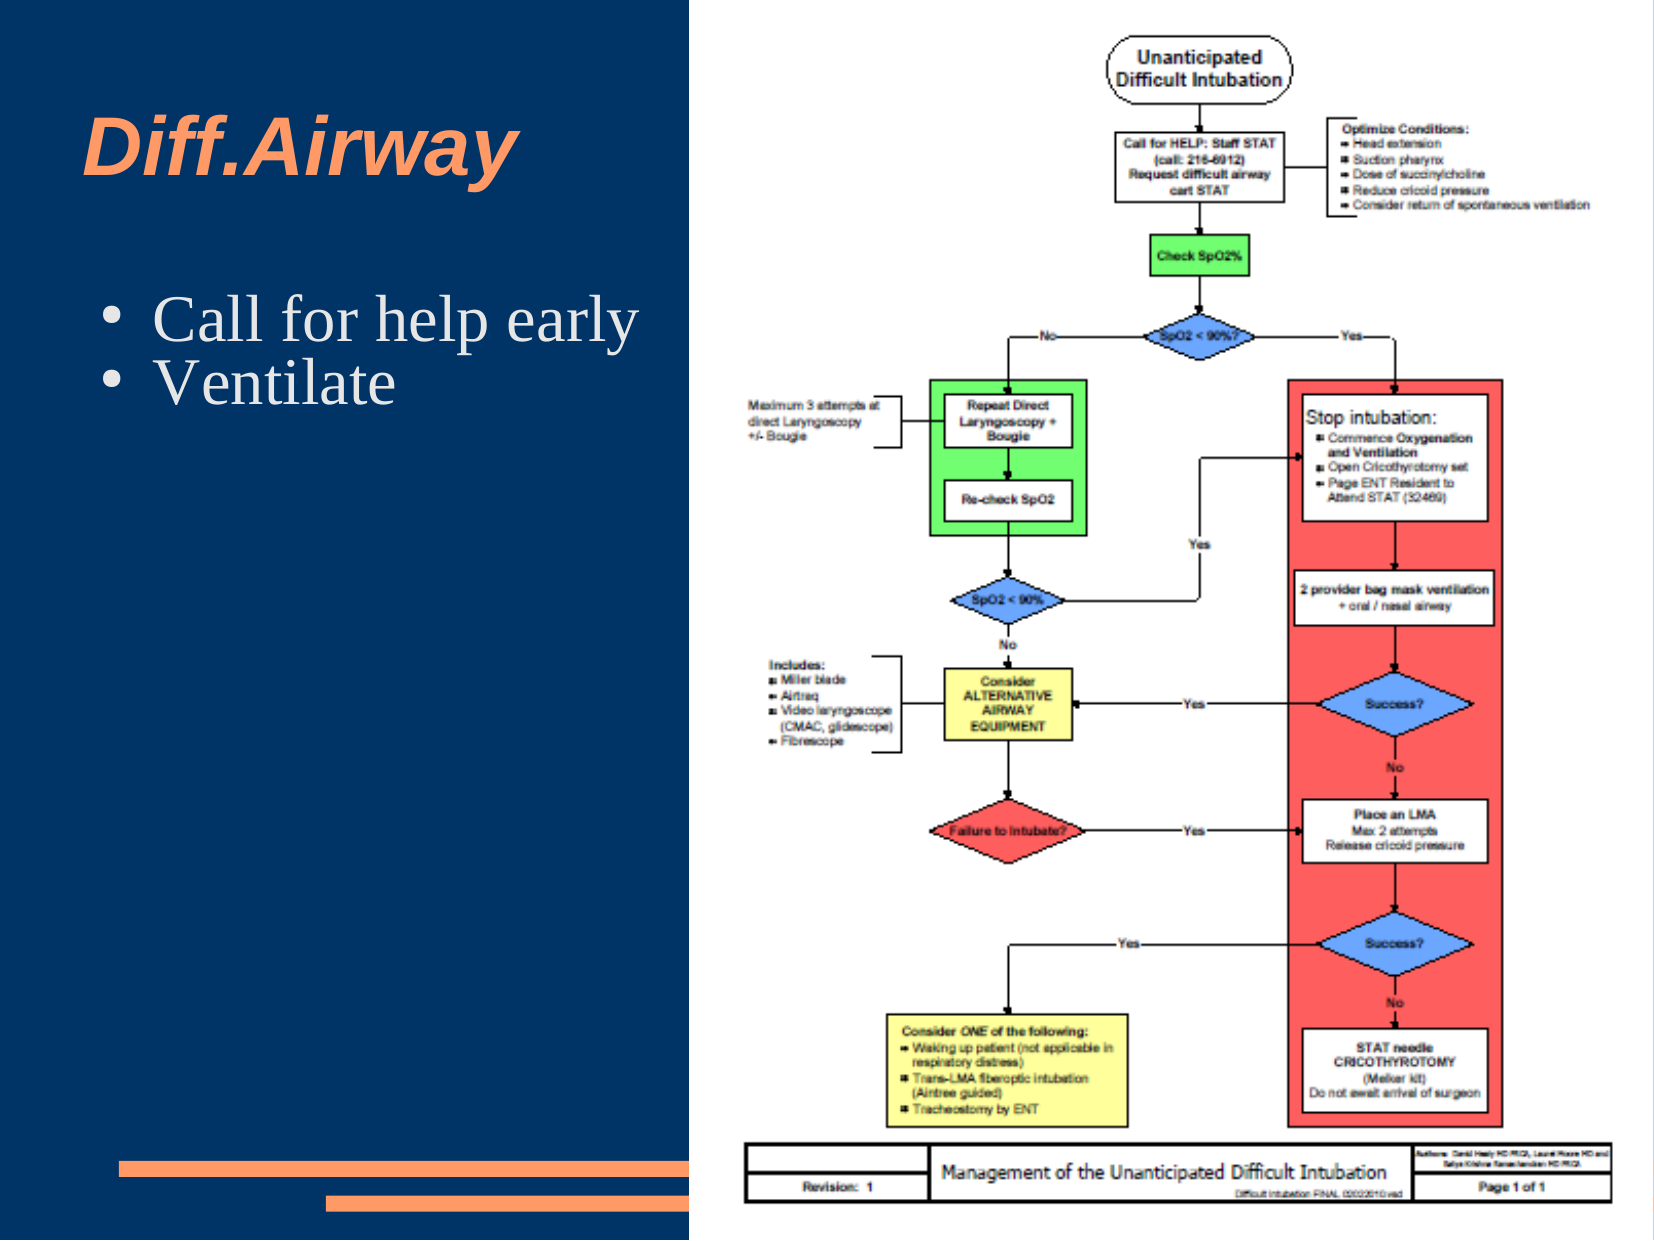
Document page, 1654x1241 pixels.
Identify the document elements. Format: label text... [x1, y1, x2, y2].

title Diff.Airway [82, 56, 689, 250]
picture [689, 0, 1654, 1241]
list Call for help early Ventilate [82, 290, 689, 1094]
